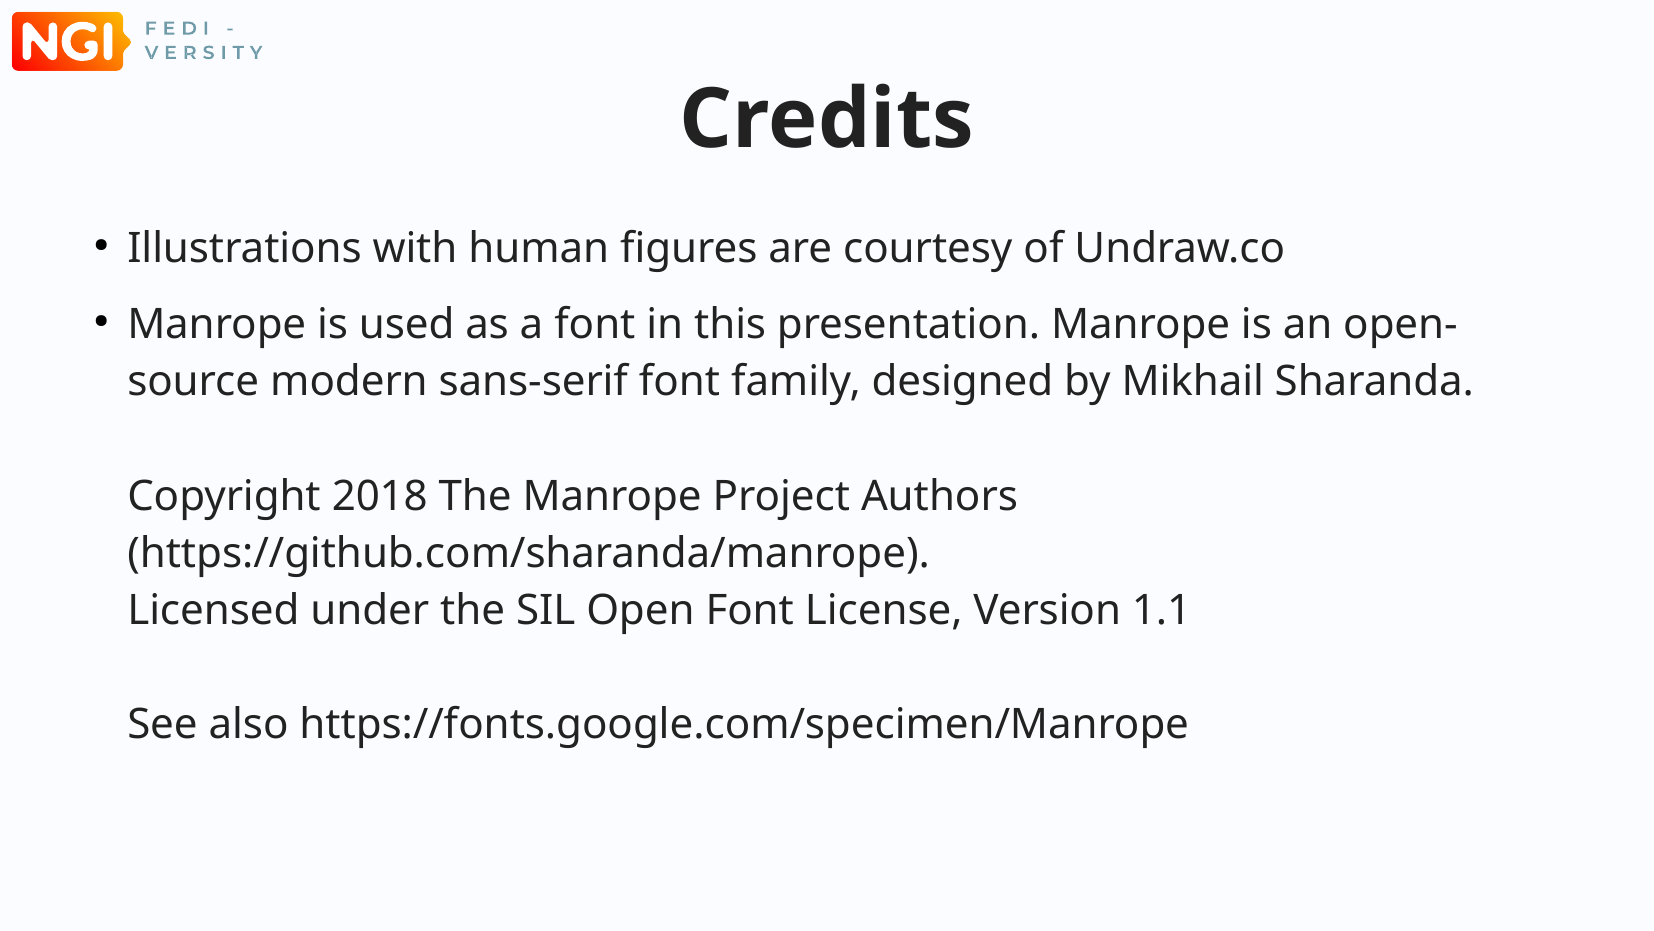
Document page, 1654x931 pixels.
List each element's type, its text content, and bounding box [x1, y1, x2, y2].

list Illustrations with human figures are courtesy of Undraw.co Manrope is used as a font in this presentation. Manrope is an open-source modern sans-serif font family, designed by Mikhail Sharanda. Copyright 2018 The Manrope Project Authors (https://github.com/sharanda/manrope). Licensed under the SIL Open Font License, Version 1.1 See also https://fonts.google.com/specimen/Manrope [82, 217, 1571, 758]
title Credits [82, 37, 1571, 193]
